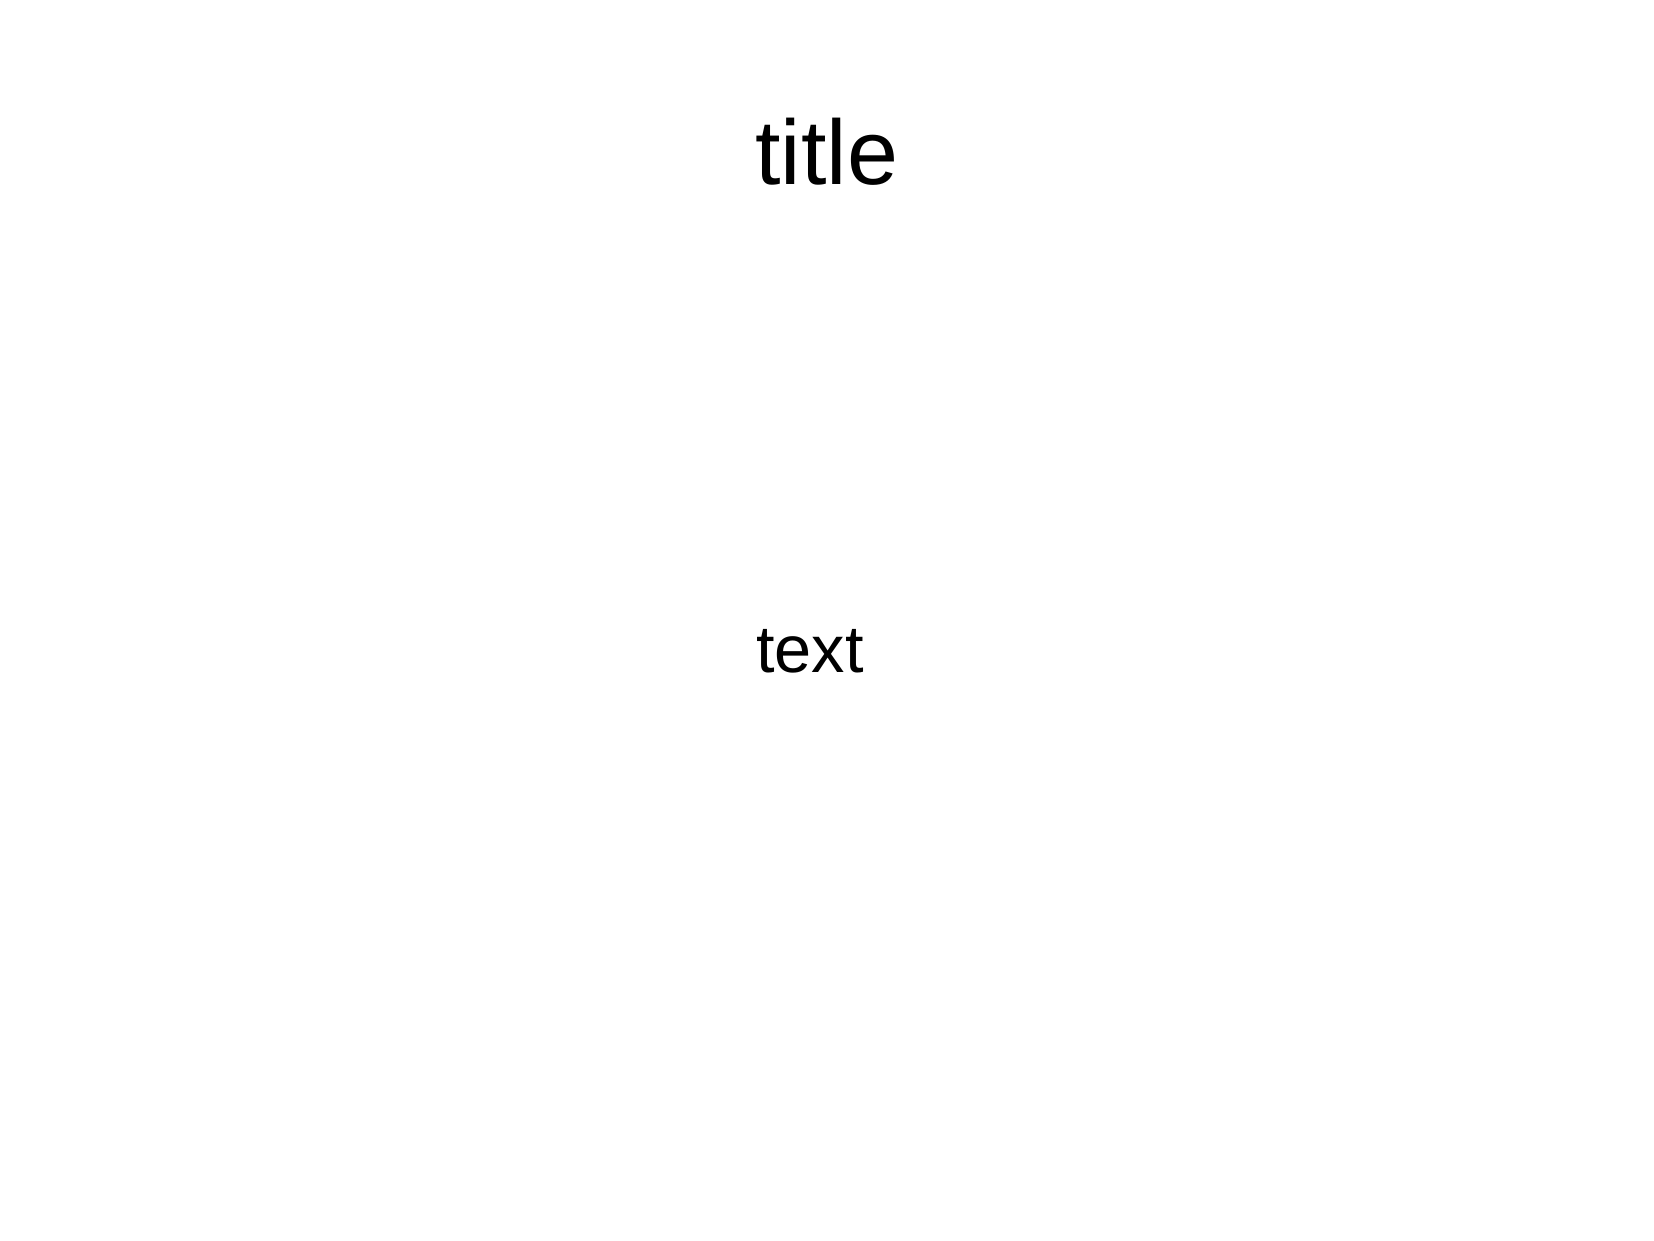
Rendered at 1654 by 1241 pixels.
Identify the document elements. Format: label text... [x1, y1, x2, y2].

title title [82, 49, 1571, 257]
subtitle text [82, 290, 1538, 1010]
